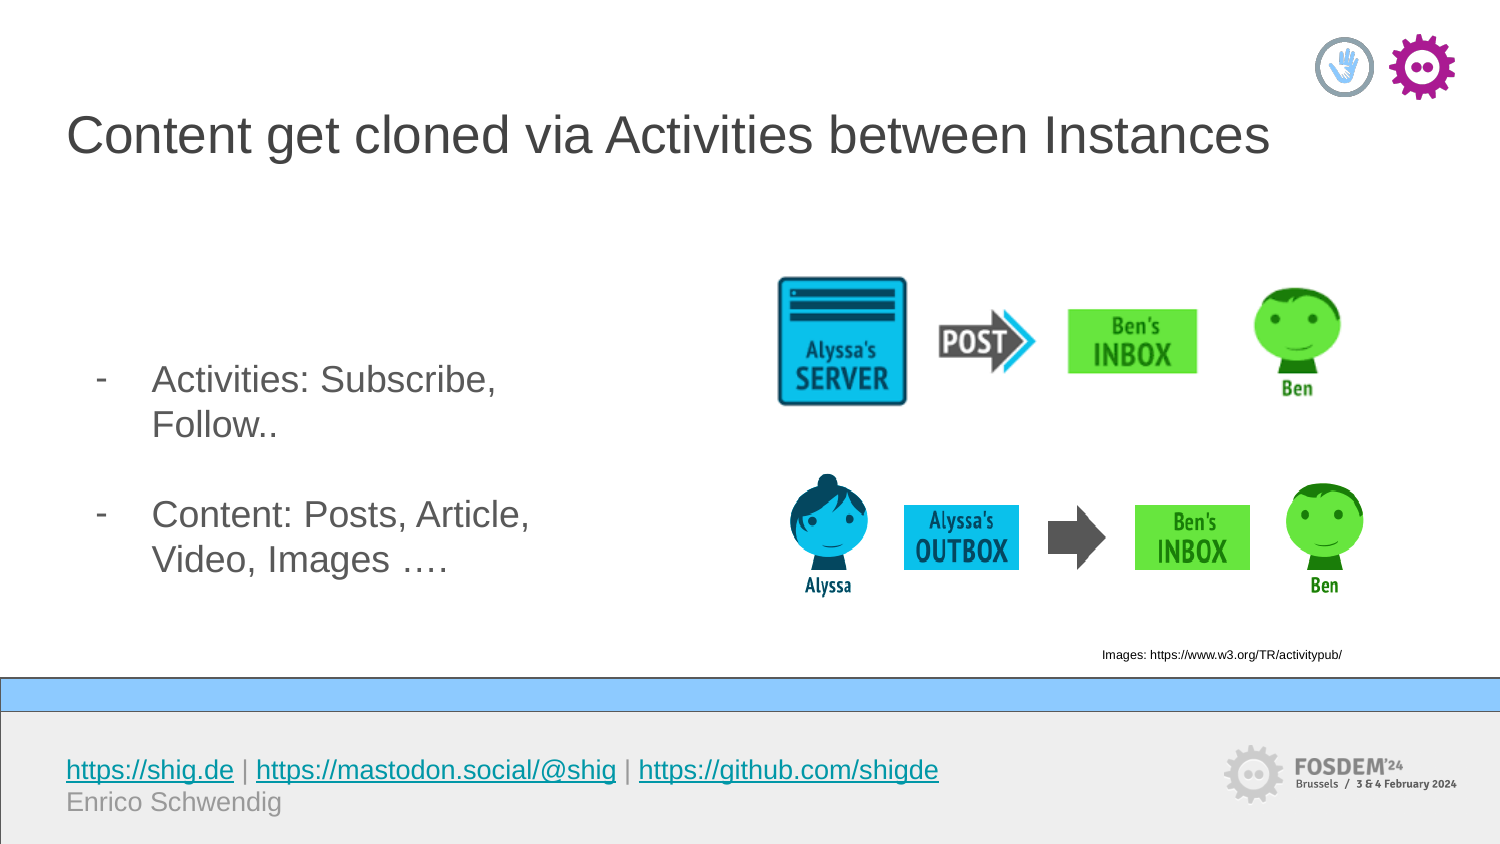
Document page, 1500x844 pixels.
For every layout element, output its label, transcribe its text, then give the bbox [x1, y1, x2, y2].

text_box Activities: Subscribe, Follow.. Content: Posts, Article, Video, Images …. [61, 340, 621, 693]
picture [762, 261, 1391, 422]
picture [1389, 34, 1455, 100]
title Content get cloned via Activities between Instances [51, 86, 1449, 180]
picture [1217, 737, 1467, 814]
text_box Images: https://www.w3.org/TR/activitypub/ [1087, 631, 1417, 677]
picture [774, 456, 1379, 620]
picture [1312, 34, 1377, 86]
